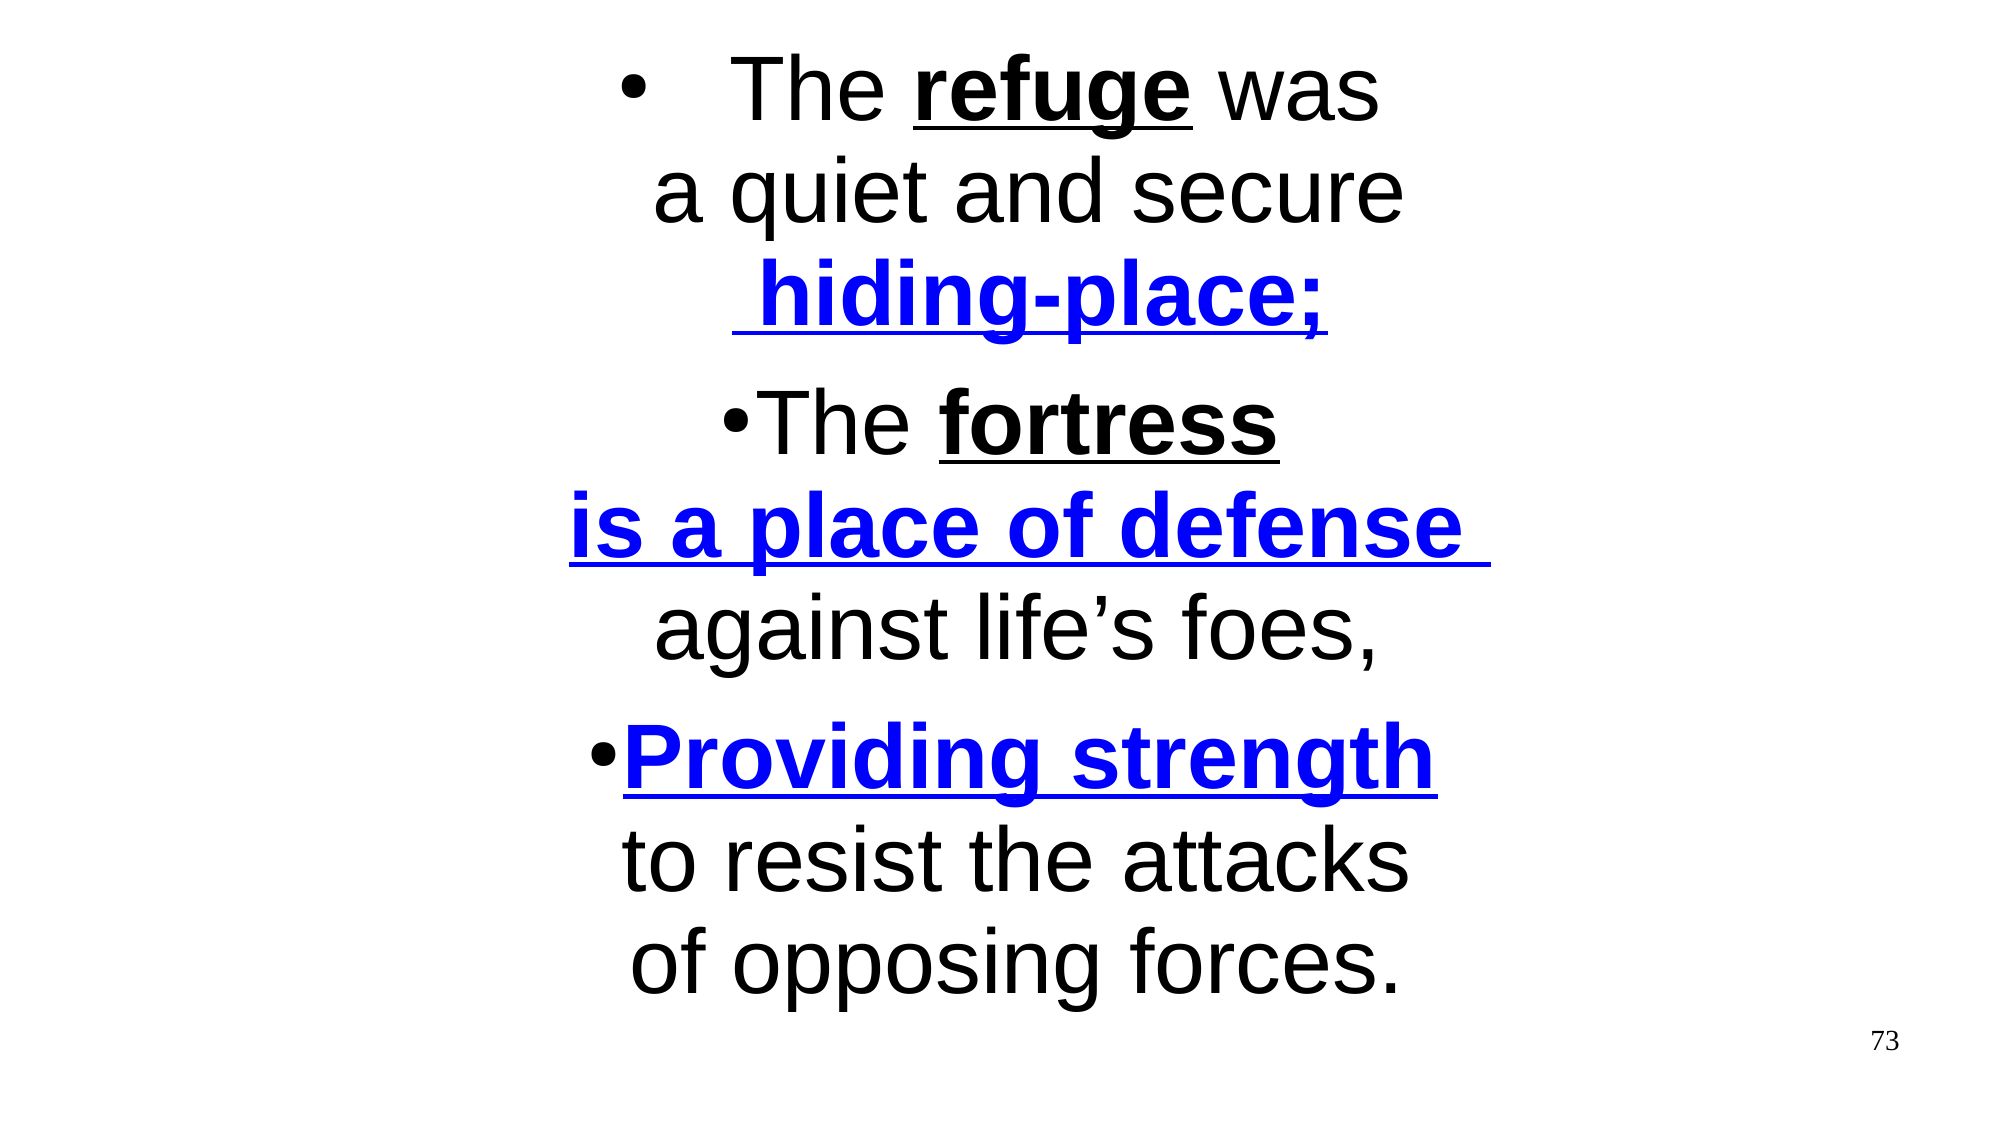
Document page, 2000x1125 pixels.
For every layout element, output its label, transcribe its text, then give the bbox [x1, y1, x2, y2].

list The refuge was a quiet and secure hiding-place; The fortress is a place of defense against life’s foes, Providing strength to resist the attacks of opposing forces. [37, 37, 1988, 1088]
